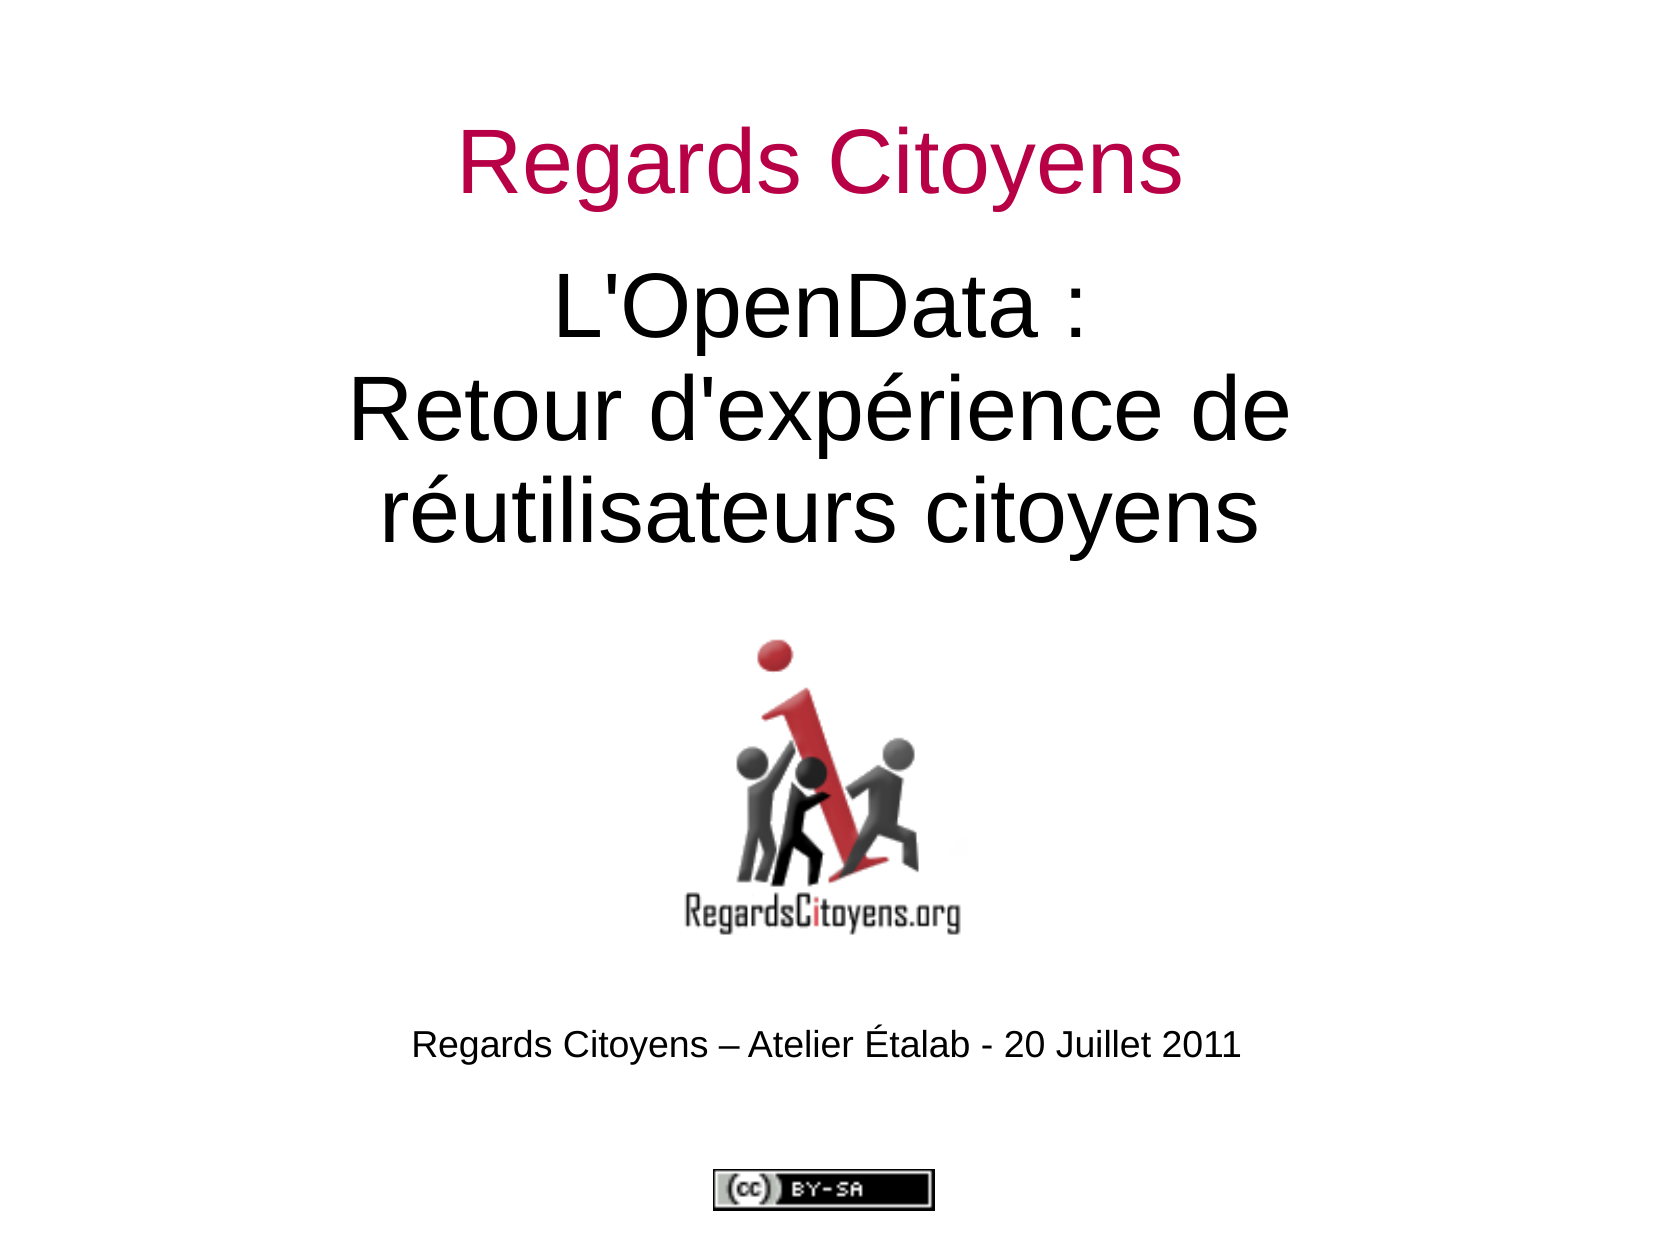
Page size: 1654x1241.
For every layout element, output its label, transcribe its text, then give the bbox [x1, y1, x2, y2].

picture [713, 1169, 935, 1211]
text_box Regards Citoyens – Atelier Étalab - 20 Juillet 2011 [0, 1015, 1654, 1073]
title Regards Citoyens L'OpenData : Retour d'expérience de réutilisateurs citoyens [76, 110, 1565, 563]
picture [679, 626, 967, 939]
